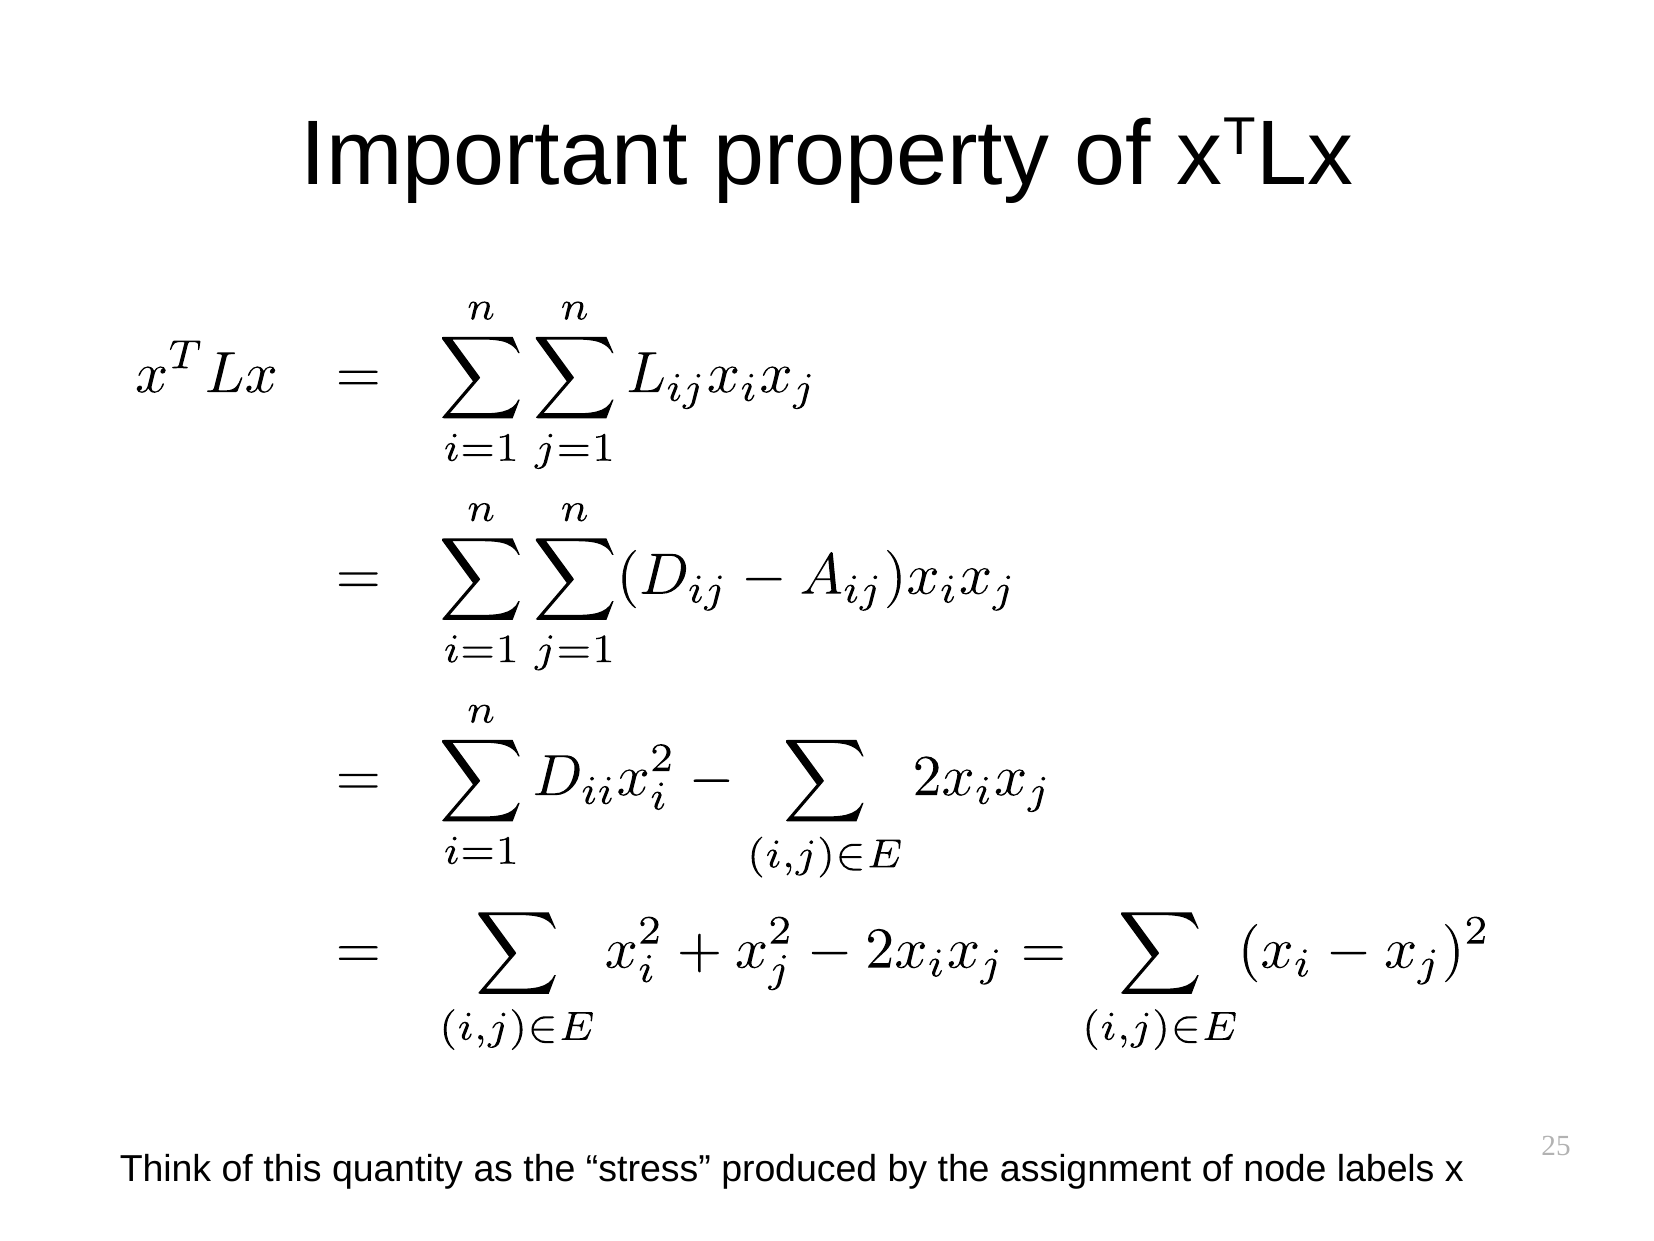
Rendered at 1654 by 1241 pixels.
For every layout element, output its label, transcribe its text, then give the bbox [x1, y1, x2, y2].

title Important property of xTLx [82, 49, 1571, 257]
text_box [135, 301, 1488, 1051]
text_box Think of this quantity as the “stress” produced by the assignment of node labels x [105, 1140, 1501, 1197]
